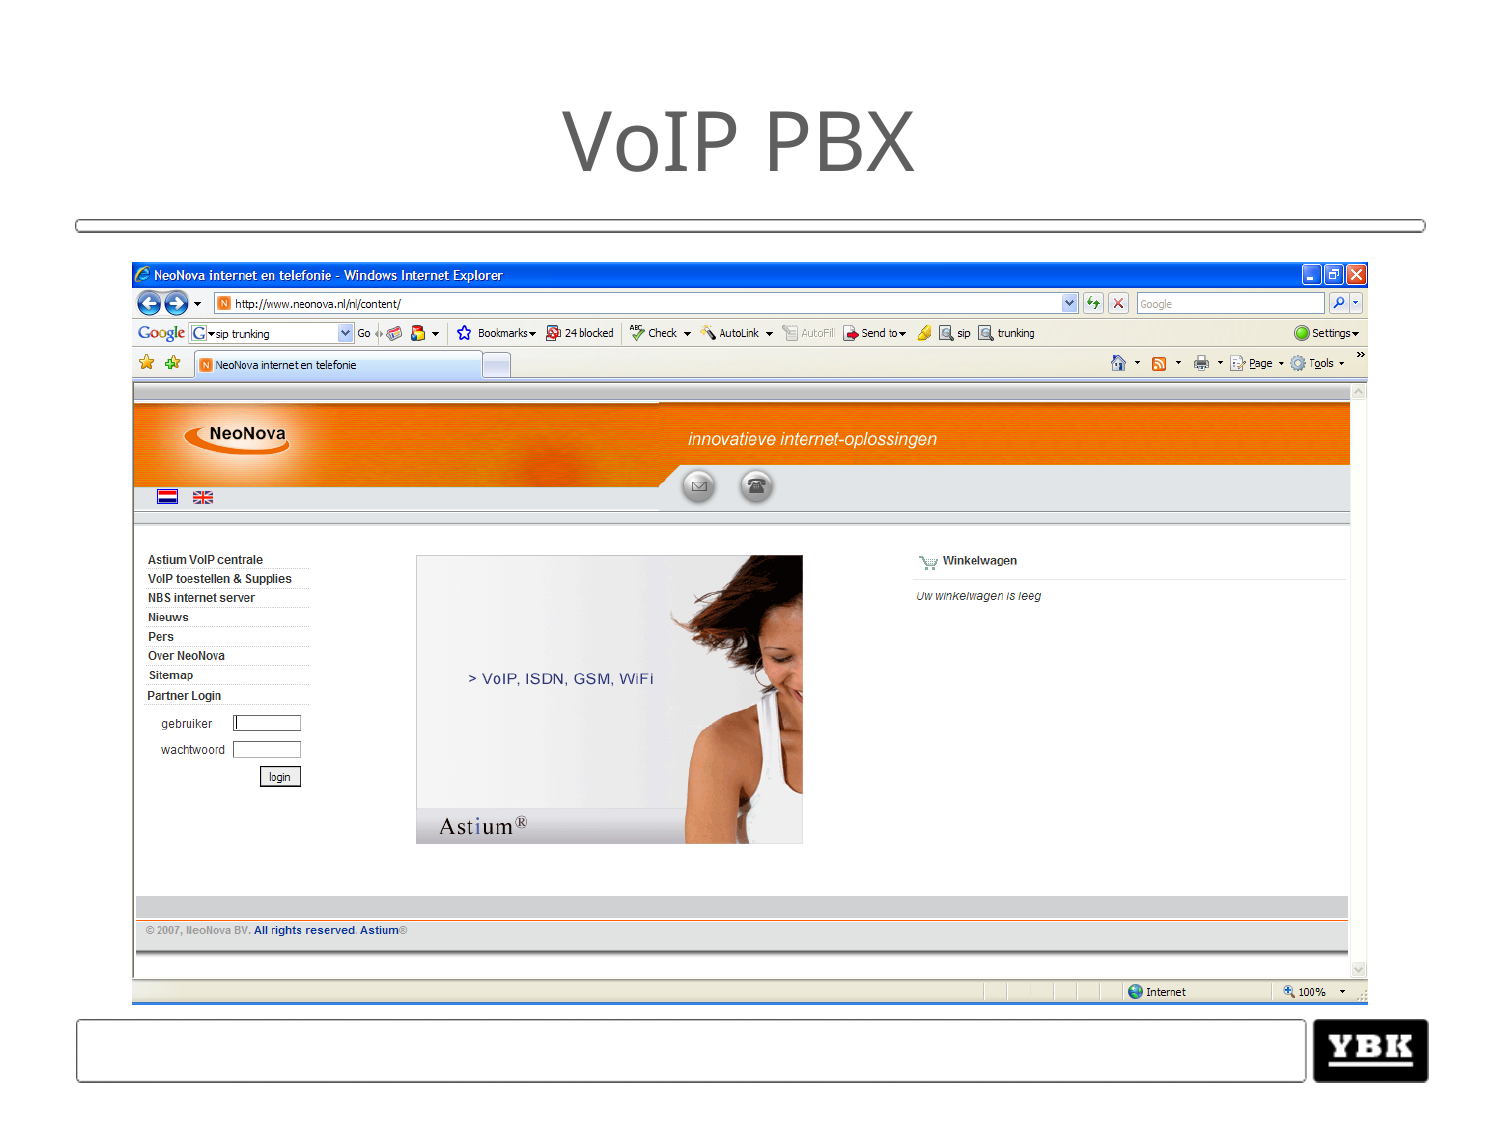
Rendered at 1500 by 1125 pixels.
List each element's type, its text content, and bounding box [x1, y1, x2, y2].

title VoIP PBX [75, 45, 1426, 233]
picture [76, 1019, 1429, 1083]
picture [132, 262, 1368, 1005]
